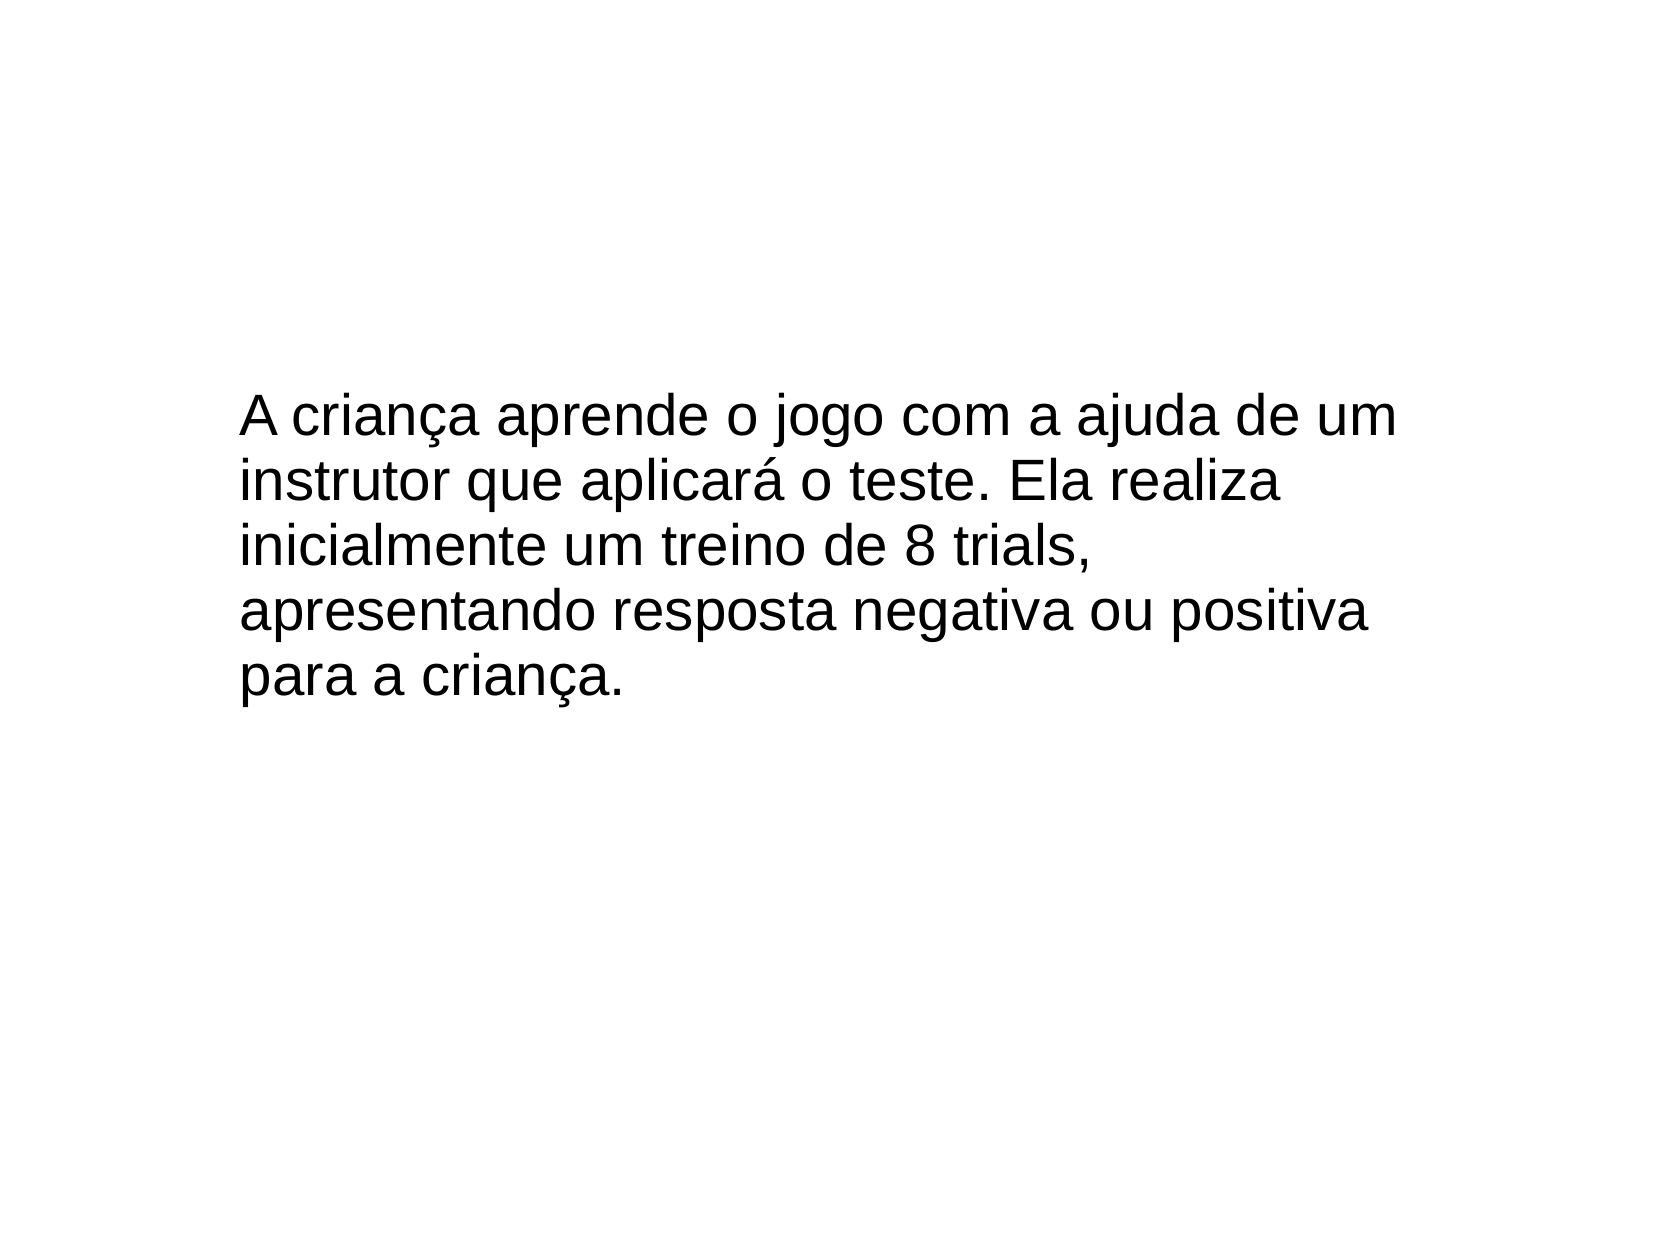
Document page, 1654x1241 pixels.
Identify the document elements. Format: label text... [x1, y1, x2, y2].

text_box A criança aprende o jogo com a ajuda de um instrutor que aplicará o teste. Ela realiza inicialmente um treino de 8 trials, apresentando resposta negativa ou positiva para a criança. [225, 375, 1426, 751]
